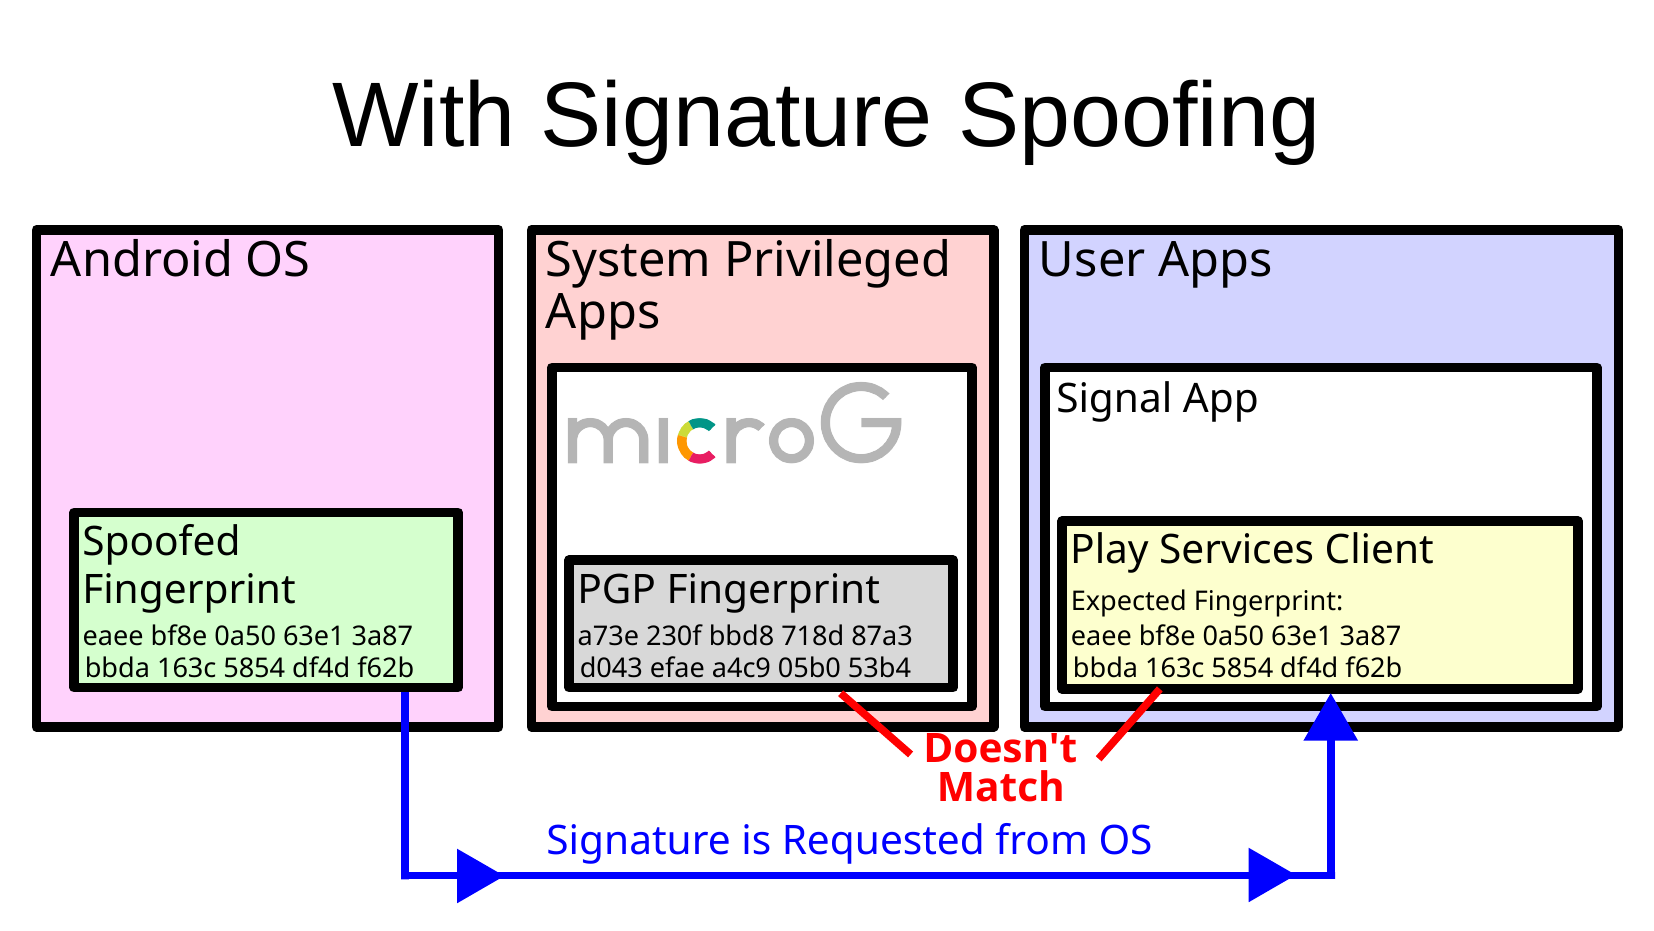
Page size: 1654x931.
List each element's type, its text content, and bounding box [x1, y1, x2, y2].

title With Signature Spoofing [82, 37, 1571, 193]
picture [31, 225, 1624, 904]
